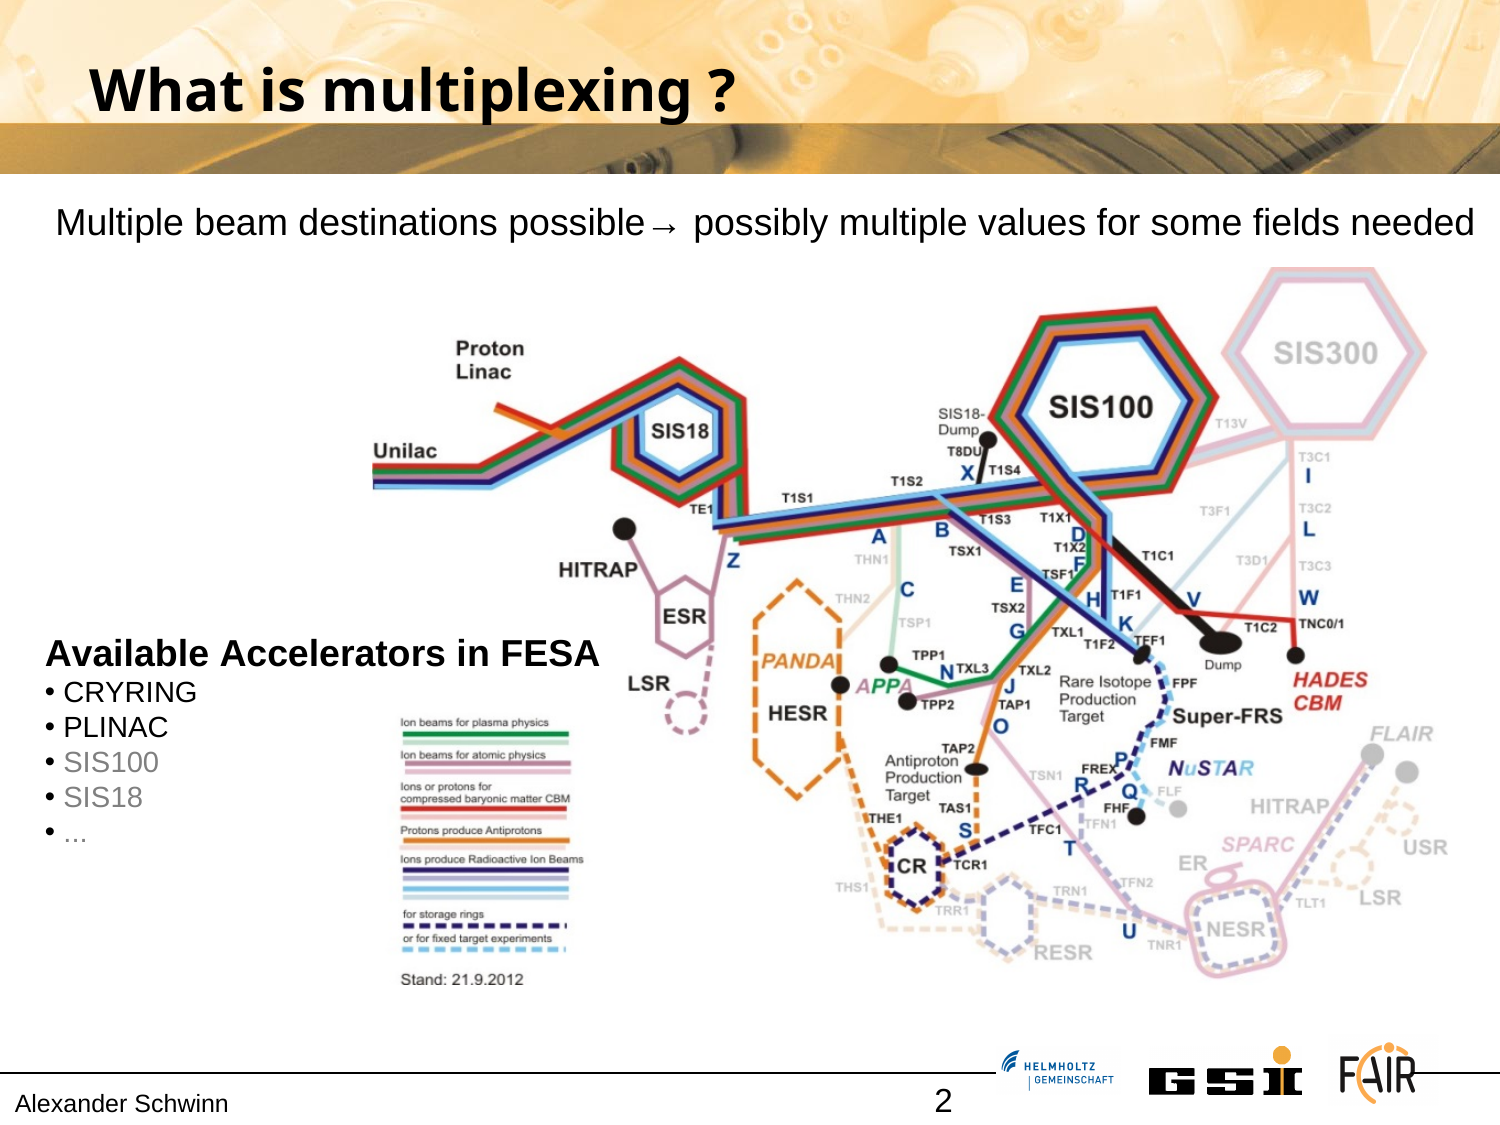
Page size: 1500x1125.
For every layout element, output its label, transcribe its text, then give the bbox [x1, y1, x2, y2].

picture [1149, 1046, 1302, 1095]
picture [996, 1046, 1121, 1095]
picture [372, 267, 1448, 985]
picture [0, 0, 1500, 175]
text_box Multiple beam destinations possible→ possibly multiple values for some fields needed [40, 190, 1491, 251]
text_box Available Accelerators in FESA CRYRING PLINAC SIS100 SIS18 ... [30, 621, 616, 857]
text_box What is multiplexing ? [75, 45, 1426, 190]
picture [1328, 1034, 1439, 1106]
